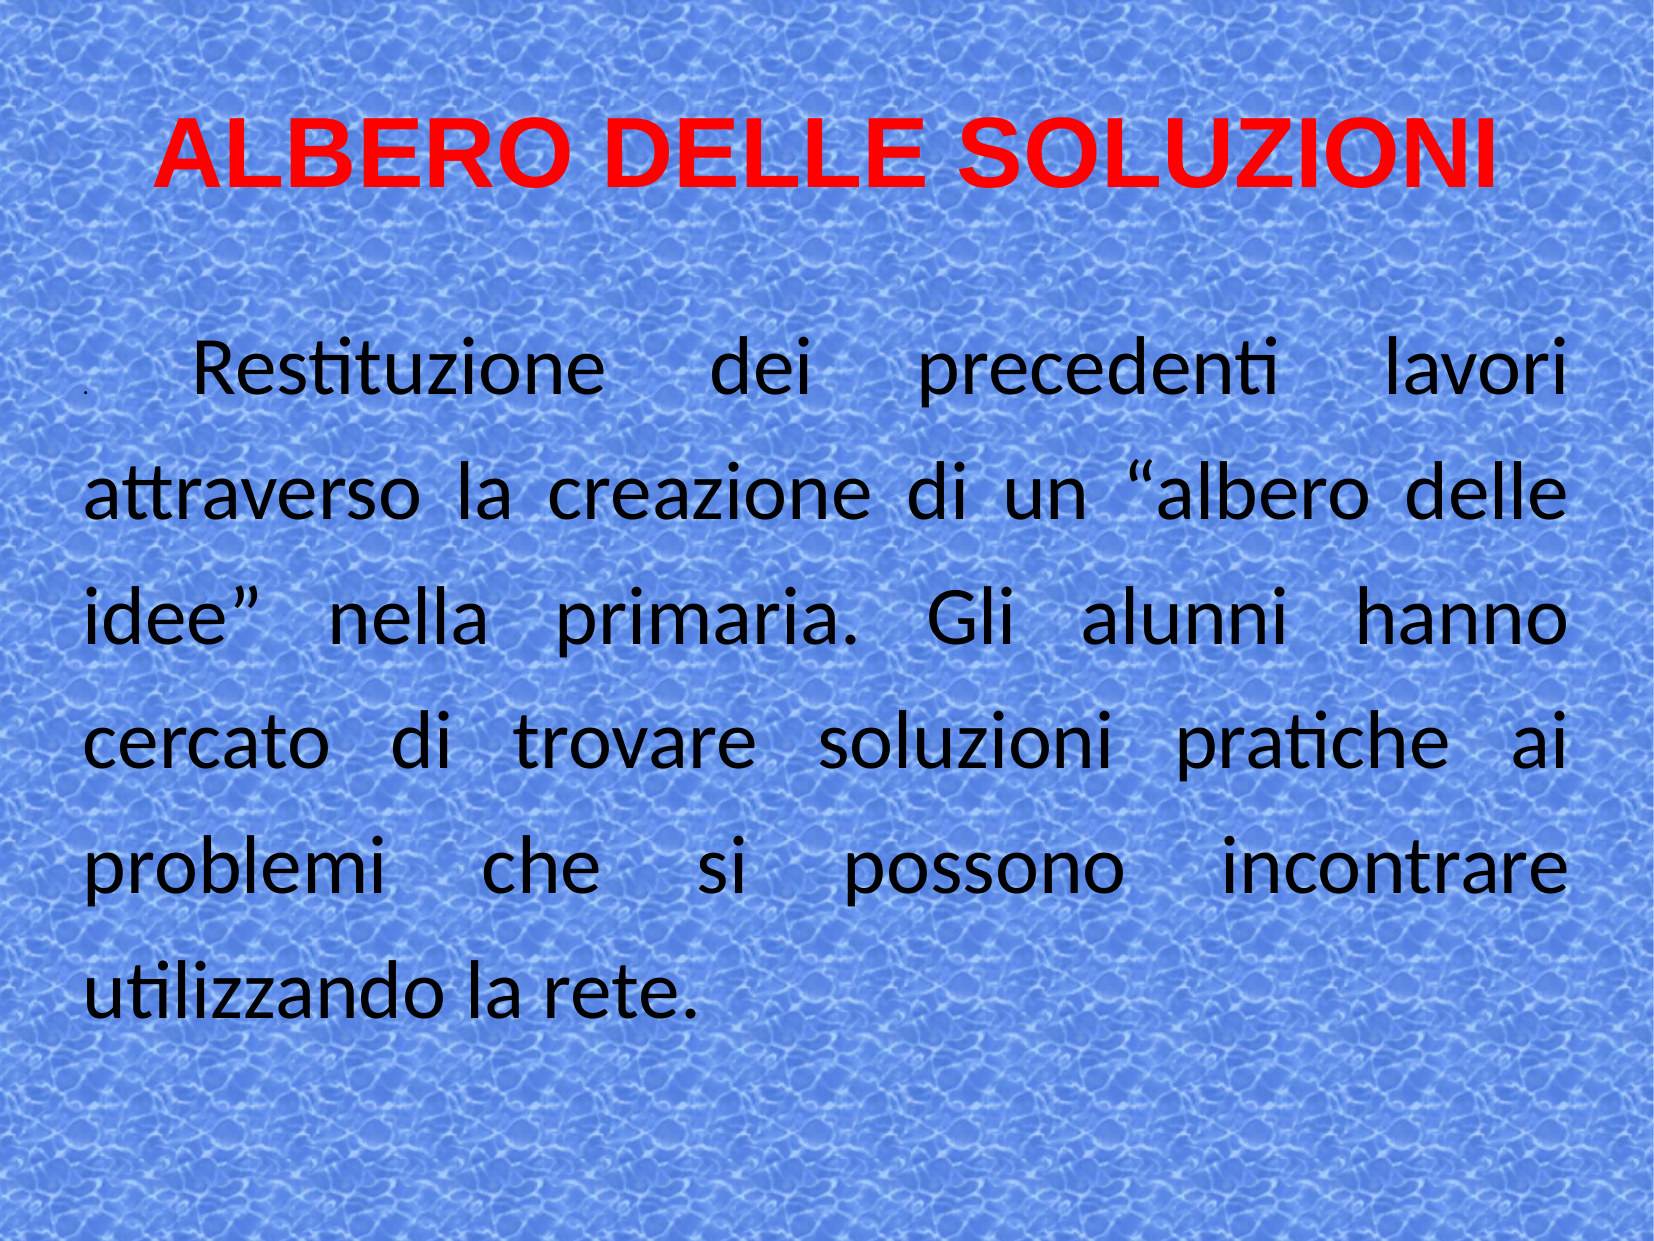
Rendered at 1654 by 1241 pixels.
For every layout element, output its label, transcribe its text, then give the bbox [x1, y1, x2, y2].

picture [0, 0, 1654, 1241]
title ALBERO DELLE SOLUZIONI [82, 49, 1571, 257]
list . Restituzione dei precedenti lavori attraverso la creazione di un “albero delle idee” nella primaria. Gli alunni hanno cercato di trovare soluzioni pratiche ai problemi che si possono incontrare utilizzando la rete. [82, 290, 1571, 1153]
